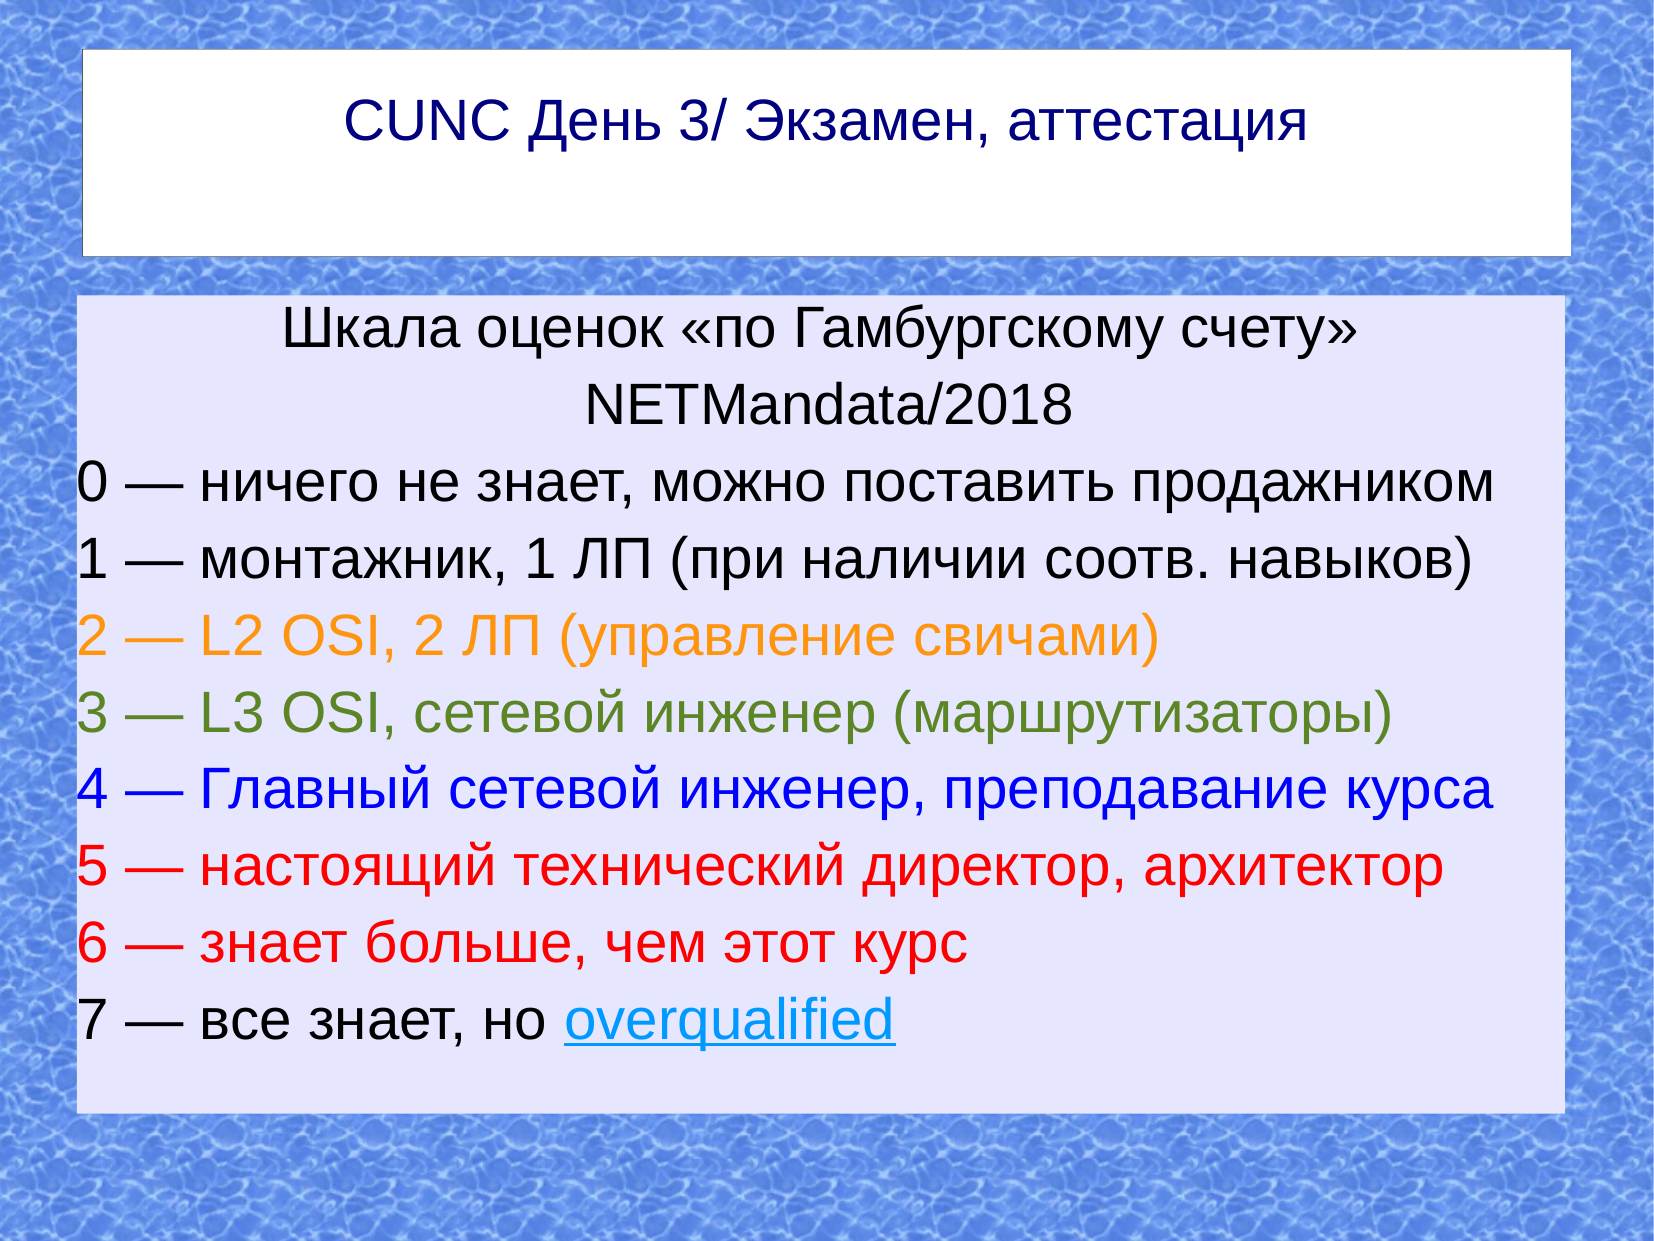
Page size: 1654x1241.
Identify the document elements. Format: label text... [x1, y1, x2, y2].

picture [0, 0, 1654, 1241]
list Шкала оценок «по Гамбургскому счету» NETMandata/2018 0 — ничего не знает, можно поставить продажником 1 — монтажник, 1 ЛП (при наличии соотв. навыков) 2 — L2 OSI, 2 ЛП (управление свичами) 3 — L3 OSI, сетевой инженер (маршрутизаторы) 4 — Главный сетевой инженер, преподавание курса 5 — настоящий технический директор, архитектор 6 — знает больше, чем этот курс 7 — все знает, но overqualified [76, 295, 1565, 1114]
title CUNC День 3/ Экзамен, аттестация [82, 49, 1571, 257]
